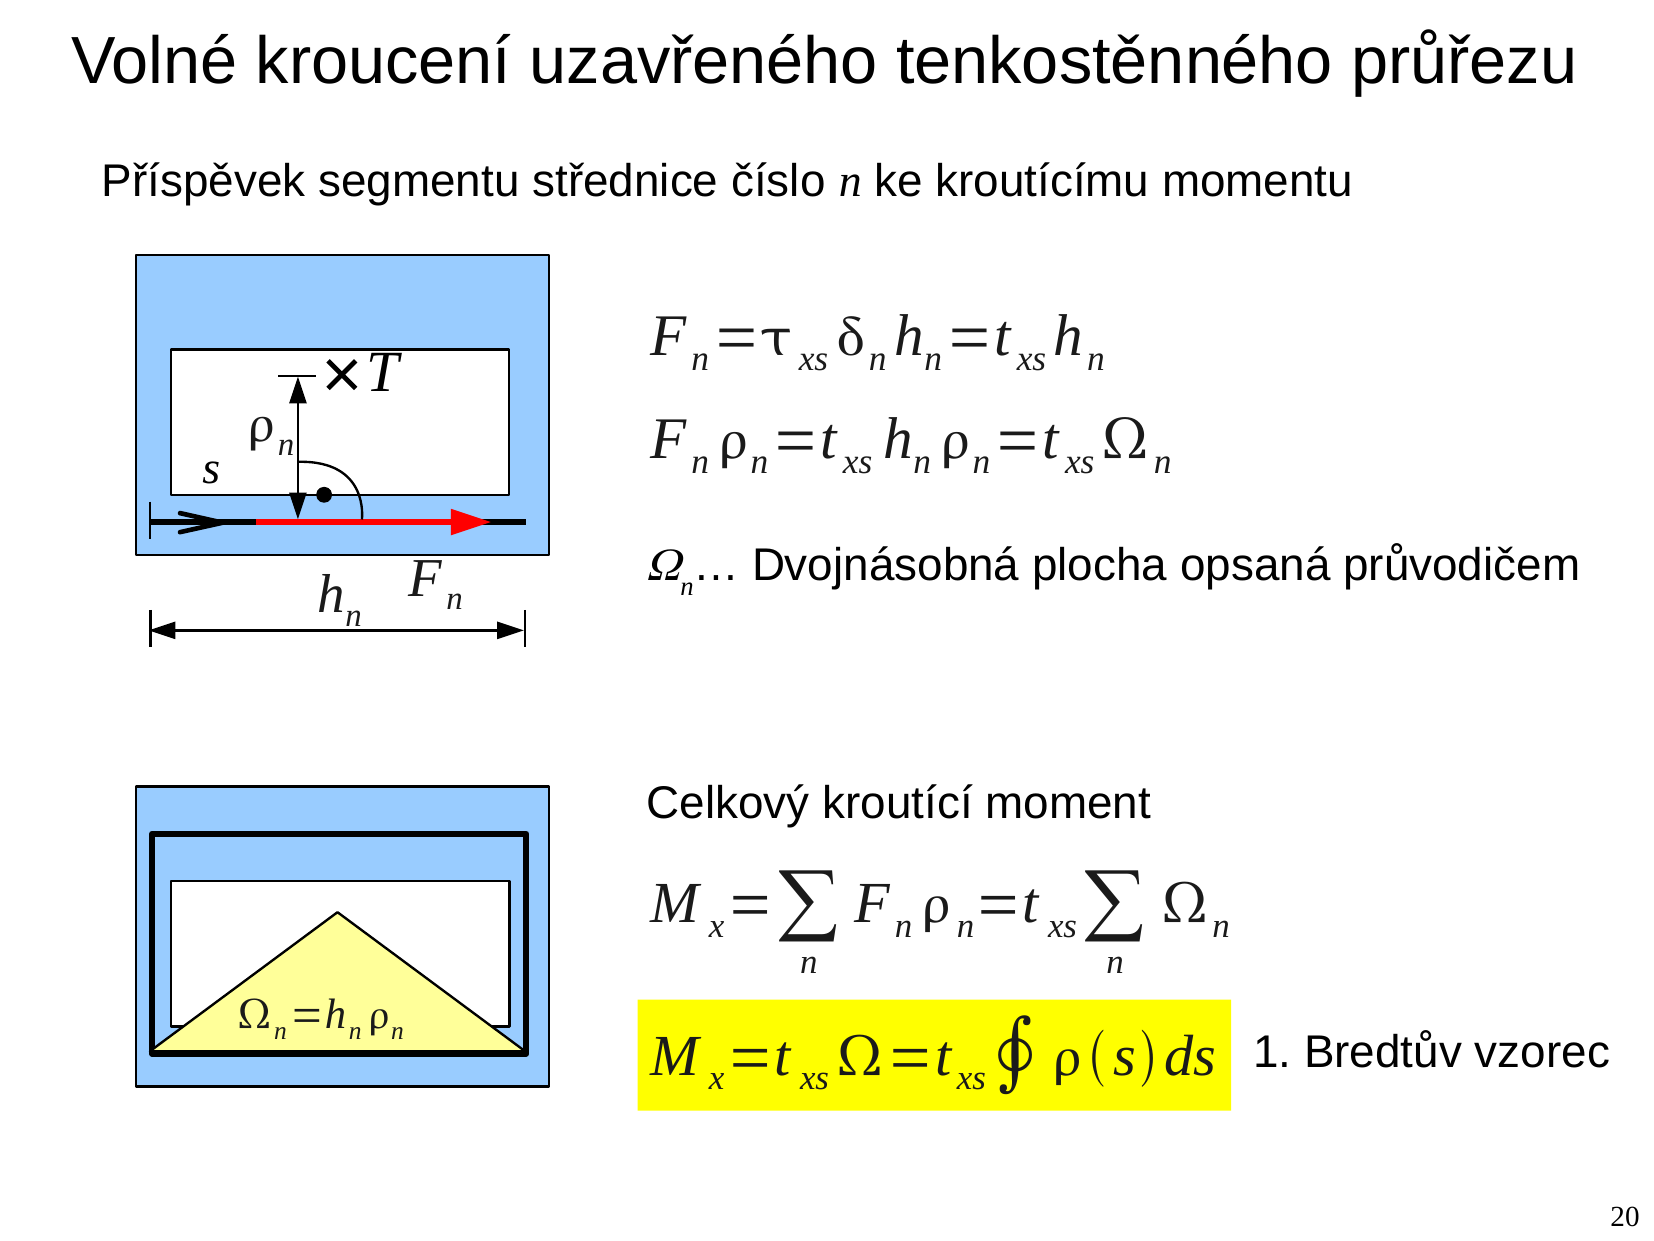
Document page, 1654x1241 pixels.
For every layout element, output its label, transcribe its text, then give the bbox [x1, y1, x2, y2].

chart [293, 564, 375, 634]
chart [624, 303, 1186, 482]
text_box s [187, 435, 241, 506]
chart [384, 548, 476, 617]
text_box [136, 786, 549, 1087]
chart [222, 393, 308, 462]
chart [221, 991, 414, 1046]
chart [624, 864, 1244, 1100]
title Volné kroucení uzavřeného tenkostěnného průřezu [37, 8, 1613, 113]
text_box Příspěvek segmentu střednice číslo n ke kroutícímu momentu [86, 147, 1519, 220]
text_box Celkový kroutící moment [632, 769, 1276, 842]
text_box T [351, 331, 439, 417]
text_box 1. Bredtův vzorec [1238, 1018, 1654, 1091]
text_box [637, 1100, 1232, 1111]
text_box Wn… Dvojnásobná plocha opsaná průvodičem [630, 531, 1615, 616]
text_box [136, 254, 549, 555]
